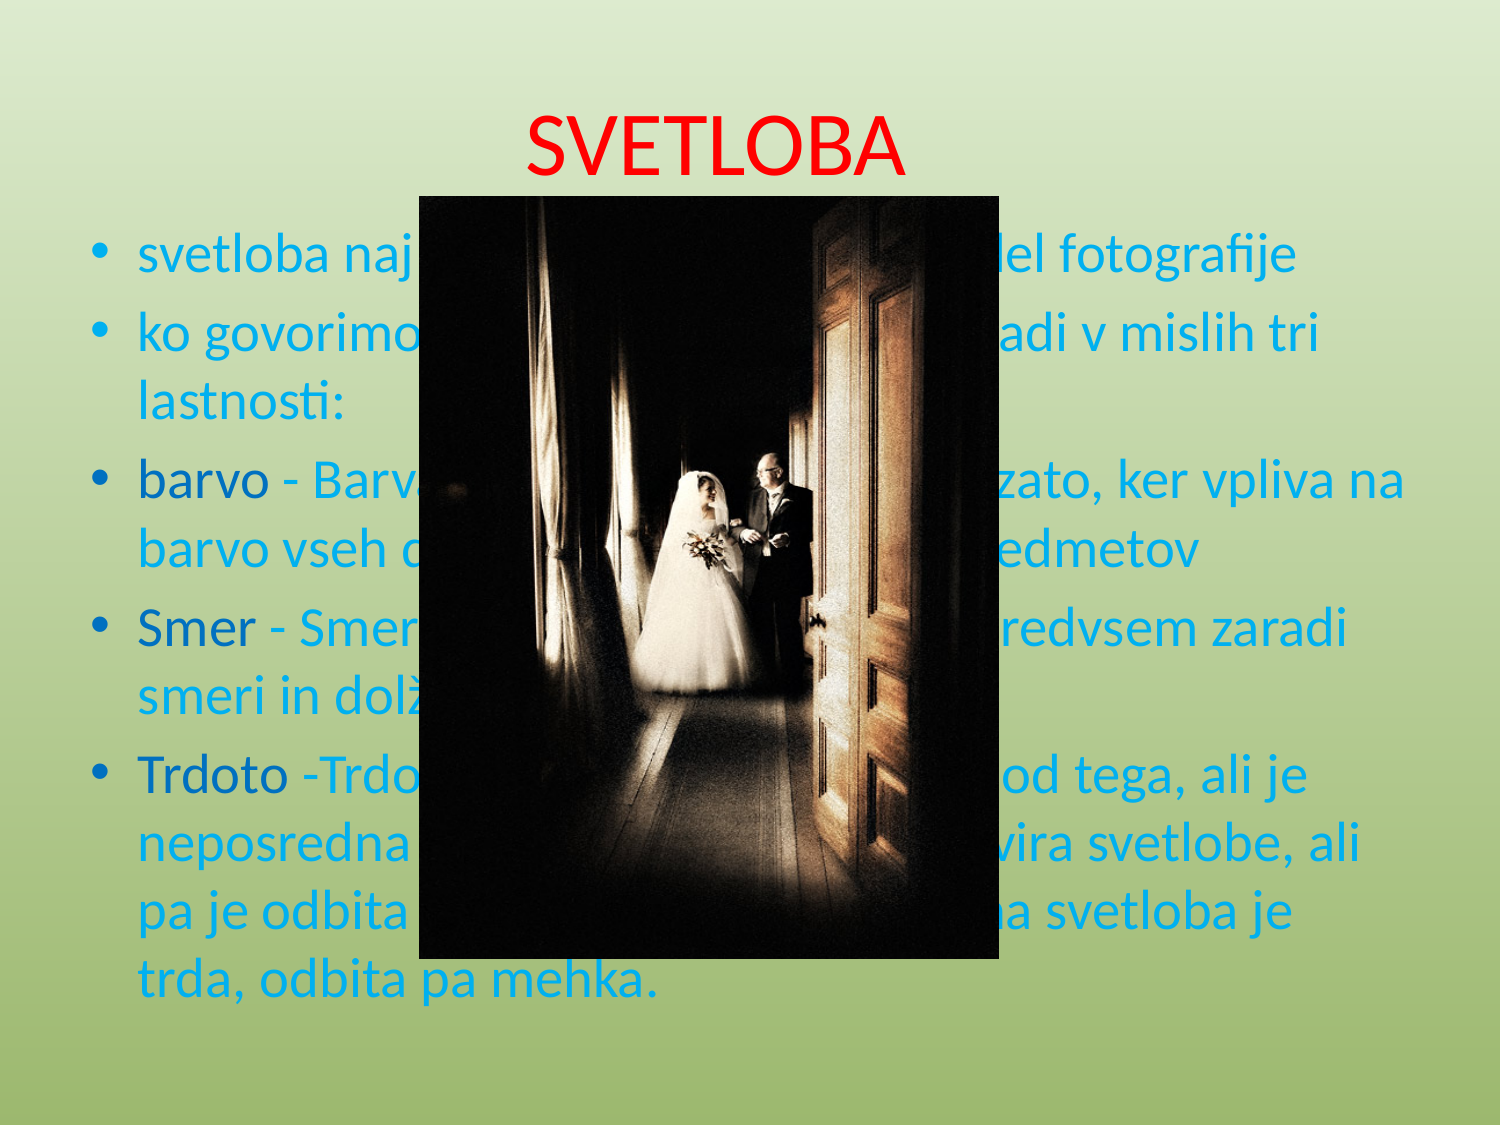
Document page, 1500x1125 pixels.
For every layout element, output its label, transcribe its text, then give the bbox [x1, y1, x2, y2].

list svetloba naj bi bila najpomembnejši del fotografije ko govorimo o svetlobi, imamo ponavadi v mislih tri lastnosti: barvo - Barva svetlobe je pomembna zato, ker vpliva na barvo vseh drugih z njo osvetljenih predmetov Smer - Smer svetlobe je pomembna predvsem zaradi smeri in dolžin senc Trdoto -Trdota svetlobe pa je odvisna od tega, ali je neposredna in prihaja neposredno iz vira svetlobe, ali pa je odbita oz. razpršena. Neposredna svetloba je trda, odbita pa mehka. [75, 208, 1425, 1035]
title SVETLOBA [75, 45, 1425, 208]
picture [419, 196, 999, 959]
